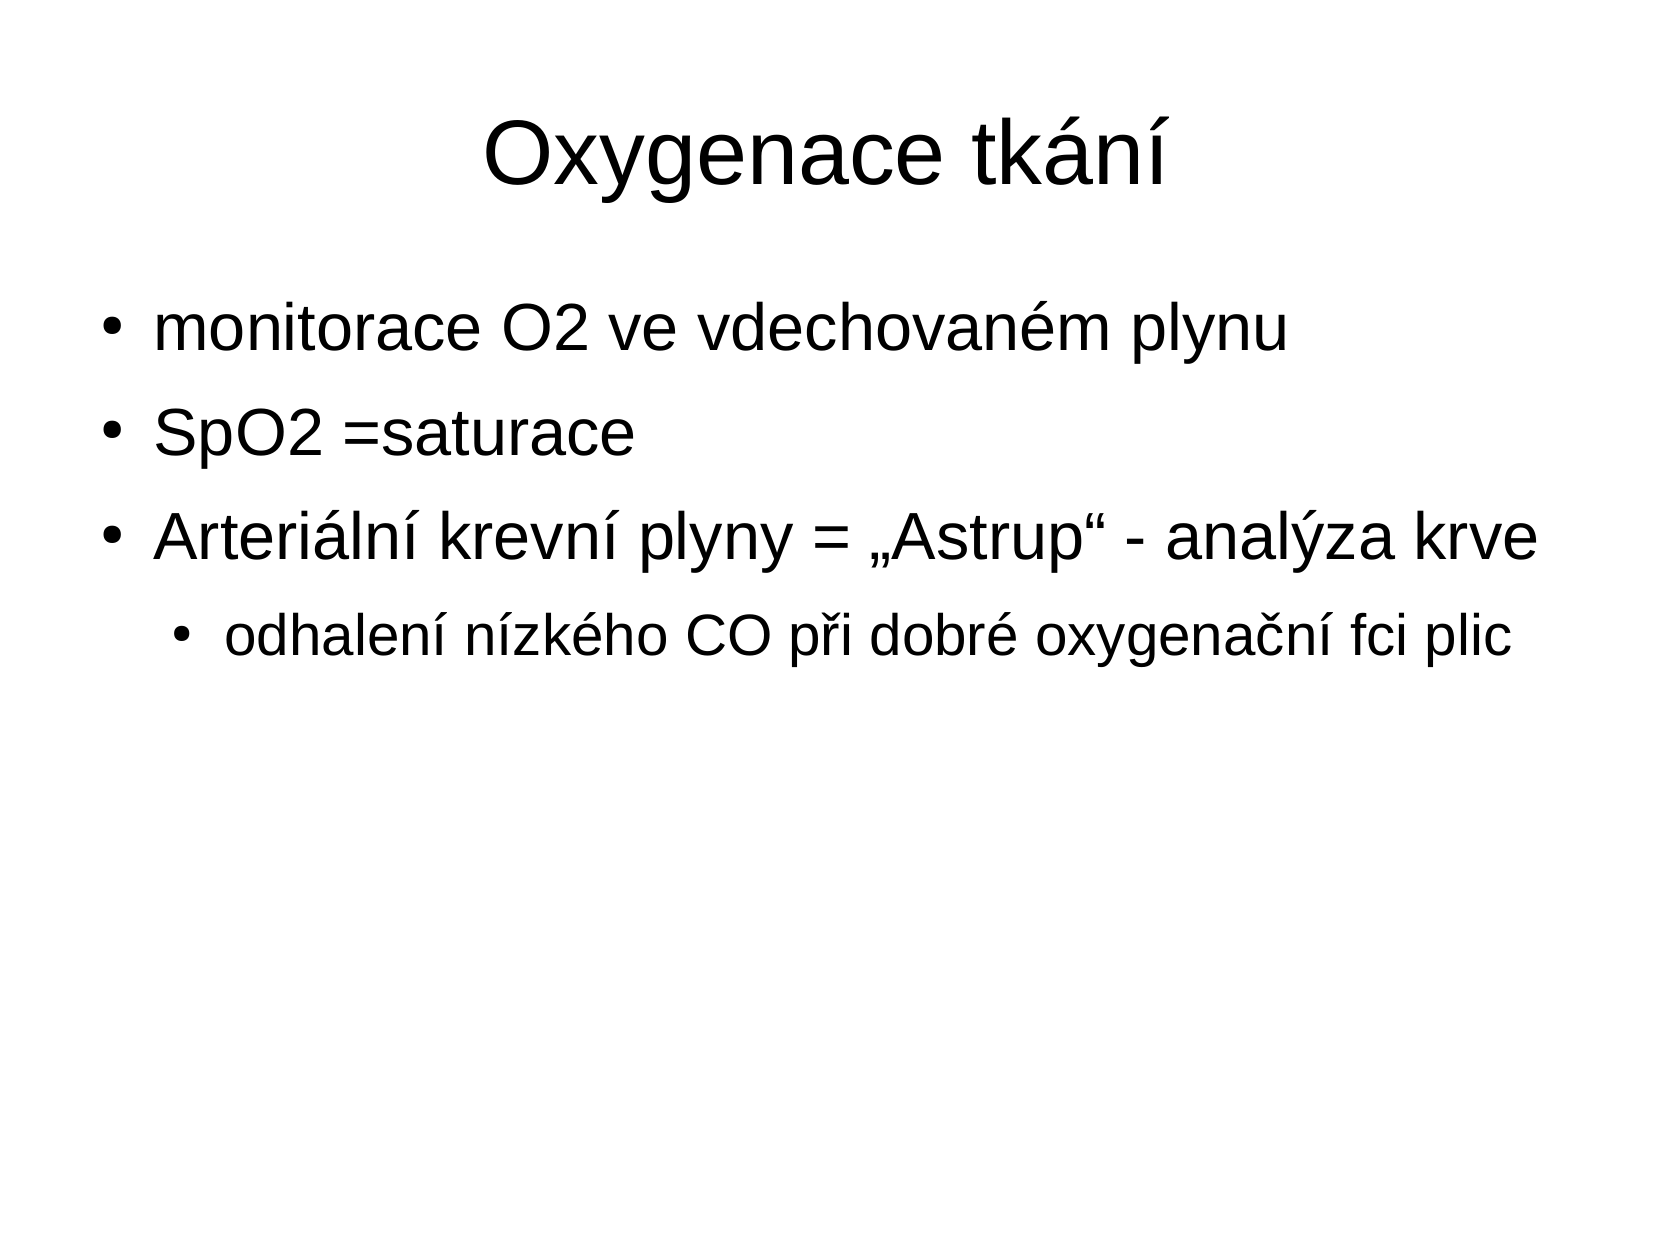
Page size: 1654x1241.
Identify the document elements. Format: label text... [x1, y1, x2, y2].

list monitorace O2 ve vdechovaném plynu SpO2 =saturace Arteriální krevní plyny = „Astrup“ - analýza krve odhalení nízkého CO při dobré oxygenační fci plic [82, 290, 1571, 1094]
title Oxygenace tkání [82, 56, 1571, 250]
